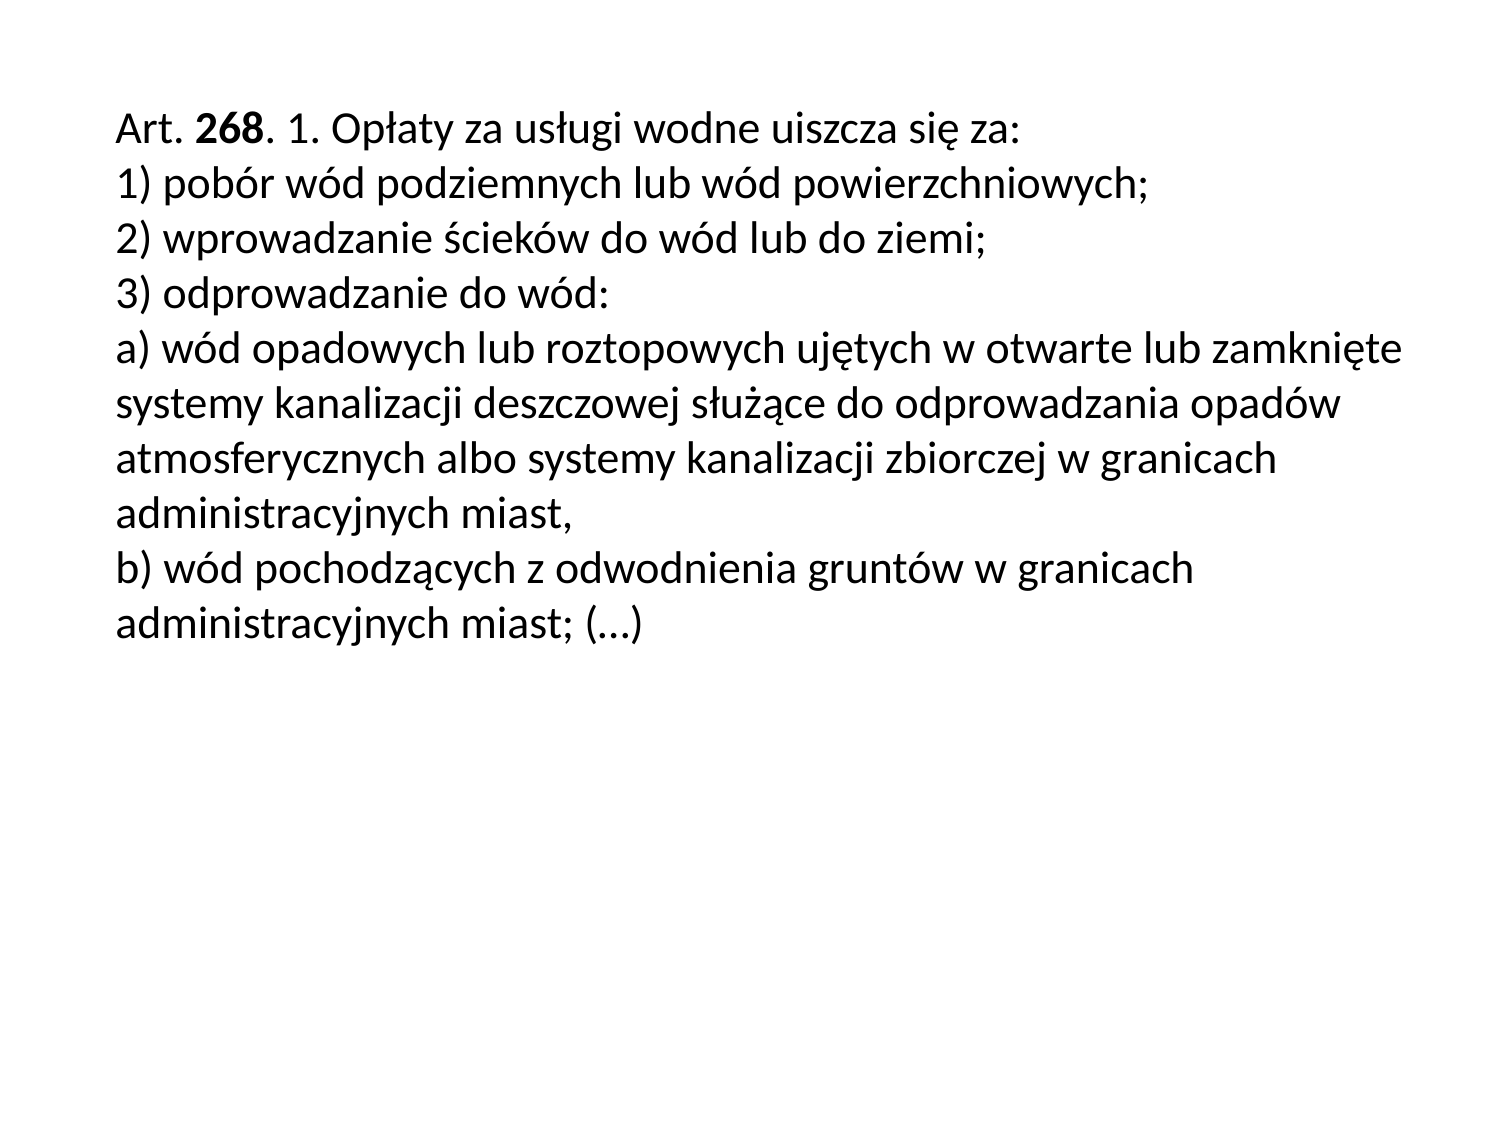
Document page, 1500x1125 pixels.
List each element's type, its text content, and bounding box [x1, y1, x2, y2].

text_box Art. 268. 1. Opłaty za usługi wodne uiszcza się za: 1) pobór wód podziemnych lub wód powierzchniowych; 2) wprowadzanie ścieków do wód lub do ziemi; 3) odprowadzanie do wód: a) wód opadowych lub roztopowych ujętych w otwarte lub zamknięte systemy kanalizacji deszczowej służące do odprowadzania opadów atmosferycznych albo systemy kanalizacji zbiorczej w granicach administracyjnych miast, b) wód pochodzących z odwodnienia gruntów w granicach administracyjnych miast; (…) [100, 90, 1423, 655]
